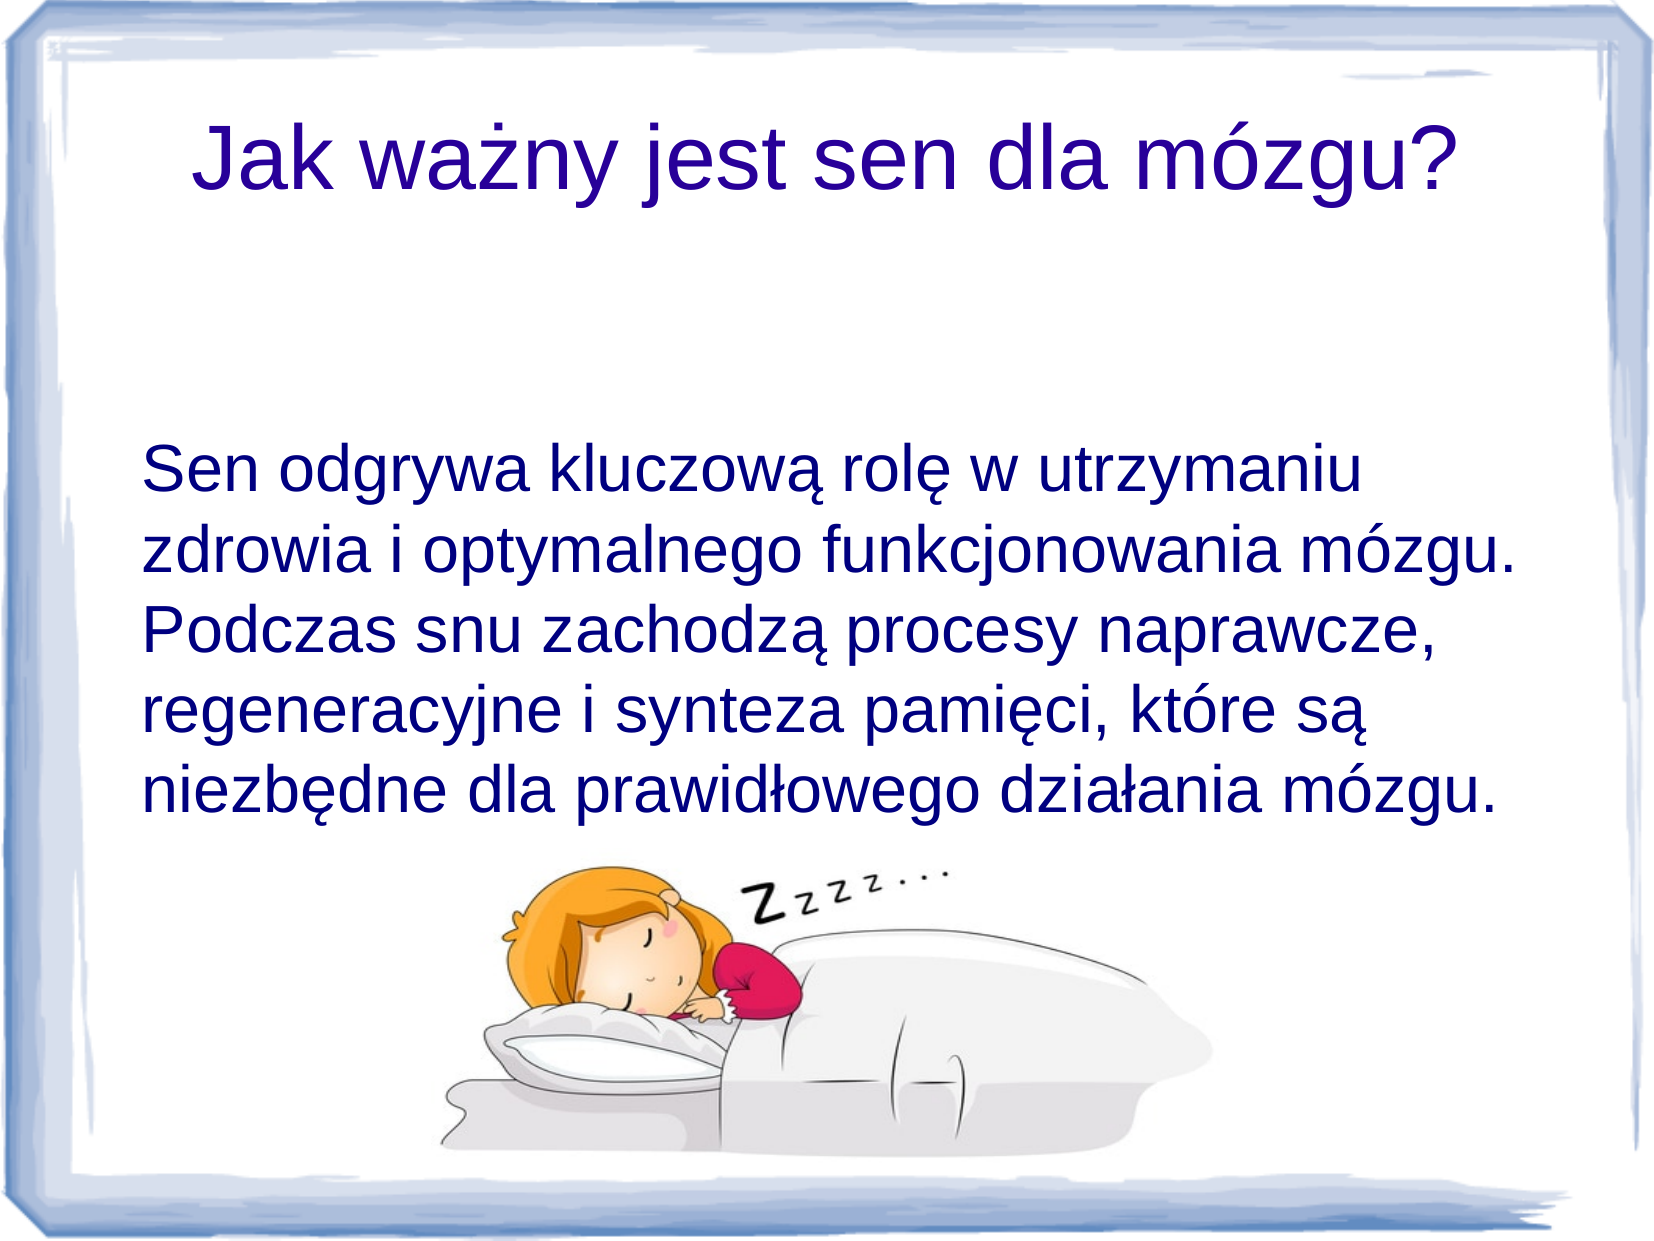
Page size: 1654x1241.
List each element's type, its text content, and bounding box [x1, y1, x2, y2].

list Sen odgrywa kluczową rolę w utrzymaniu zdrowia i optymalnego funkcjonowania mózgu. Podczas snu zachodzą procesy naprawcze, regeneracyjne i synteza pamięci, które są niezbędne dla prawidłowego działania mózgu. [141, 425, 1595, 1134]
picture [431, 848, 1223, 1163]
title Jak ważny jest sen dla mózgu? [82, 49, 1571, 257]
